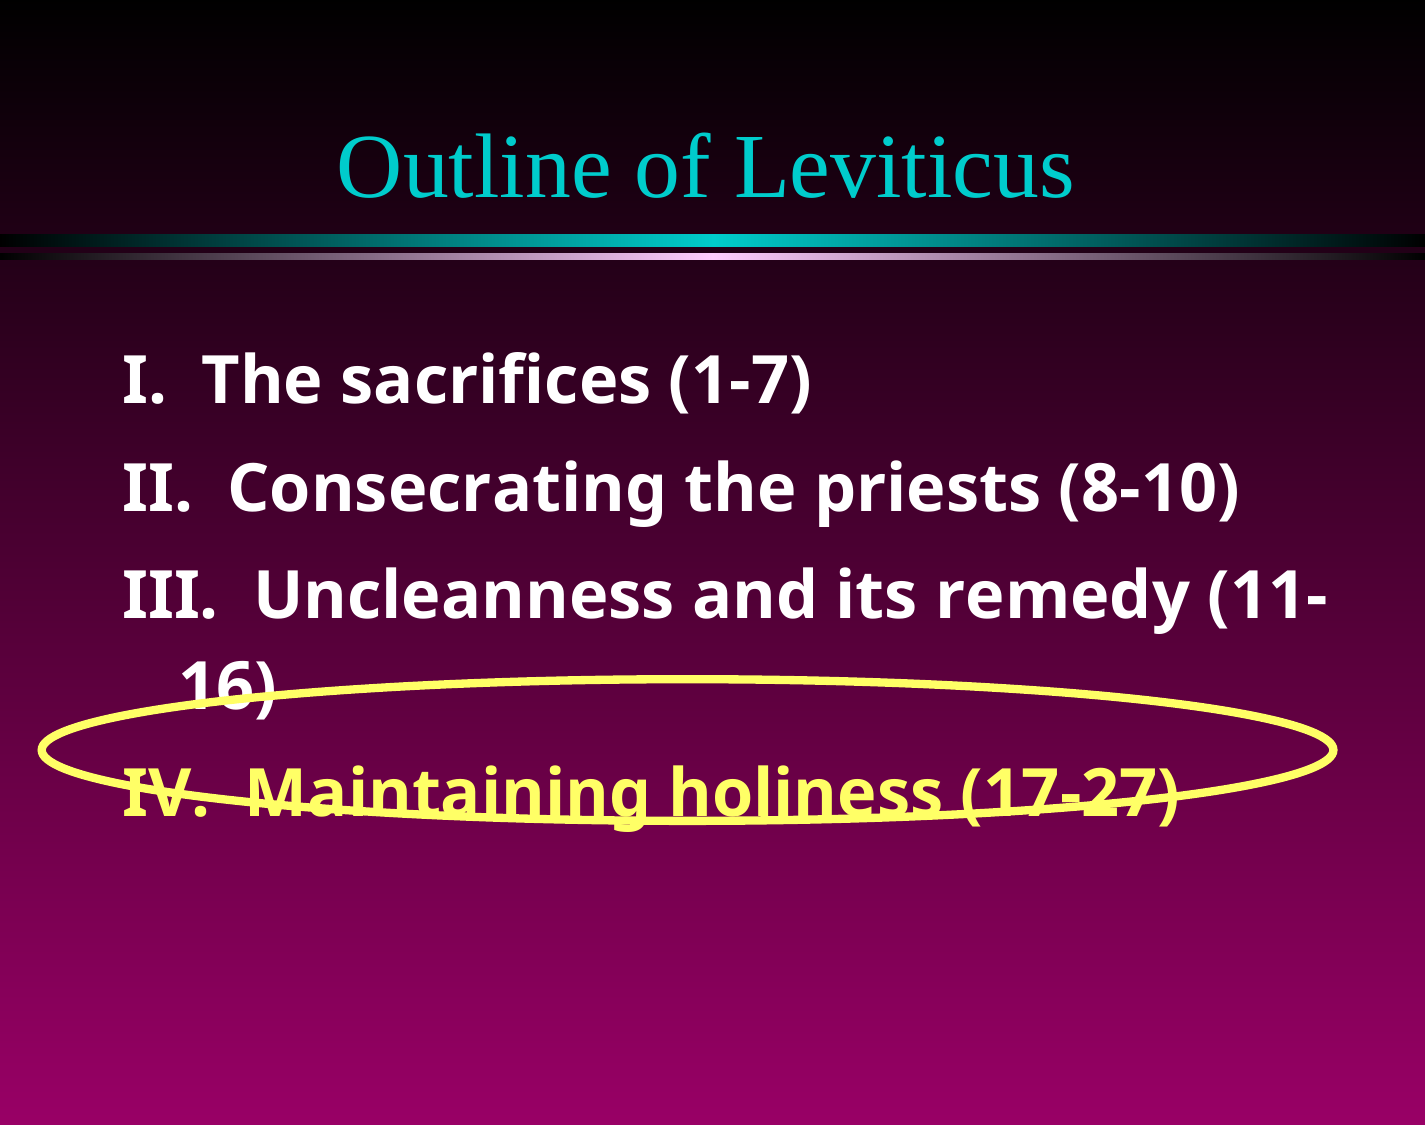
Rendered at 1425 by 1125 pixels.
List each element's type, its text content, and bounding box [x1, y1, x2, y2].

list I. The sacrifices (1-7) II. Consecrating the priests (8-10) III. Uncleanness and its remedy (11-16) IV. Maintaining holiness (17-27) [107, 324, 1351, 1001]
title Outline of Leviticus [95, 37, 1319, 225]
list I. The sacrifices (1-7) II. Consecrating the priests (8-10) III. Uncleanness and its remedy (11-16) IV. Maintaining holiness (17-27) [107, 684, 1329, 816]
